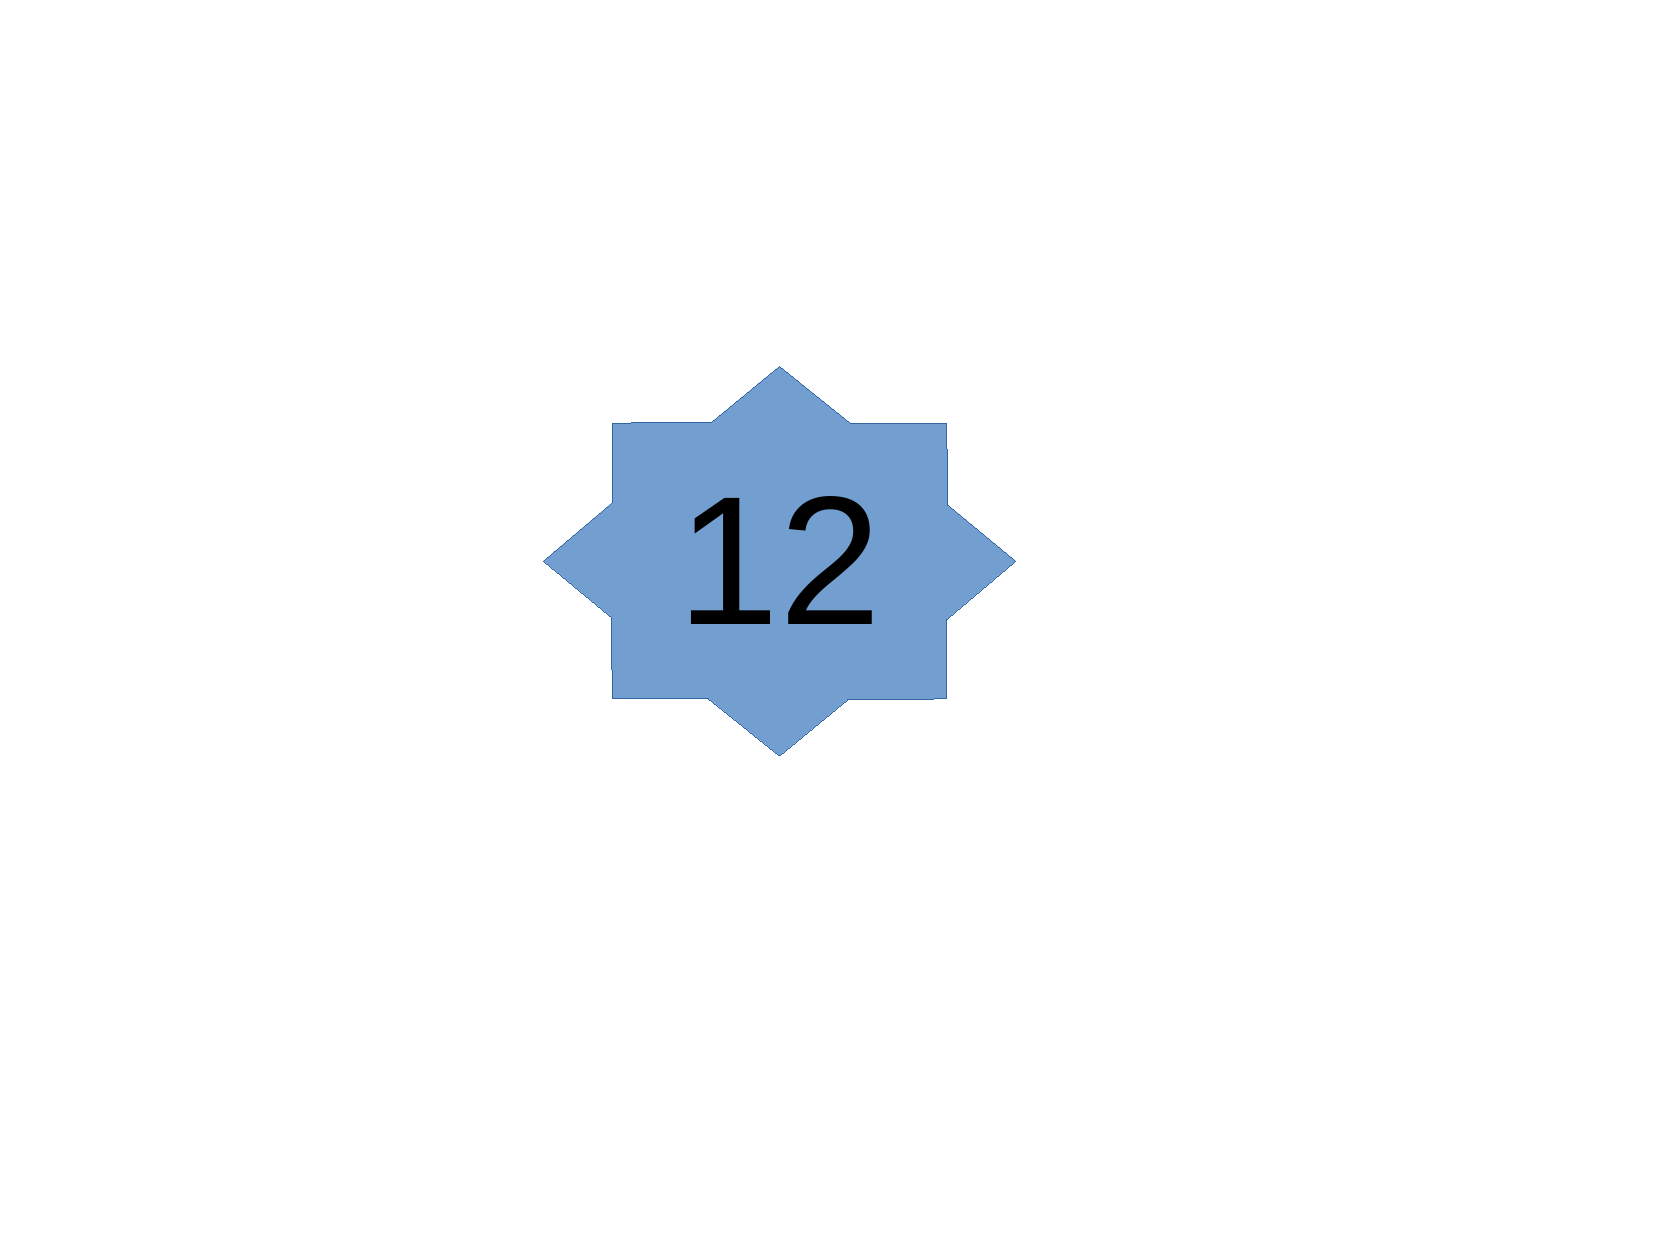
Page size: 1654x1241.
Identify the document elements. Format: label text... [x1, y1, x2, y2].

text_box 12 [543, 366, 1016, 756]
